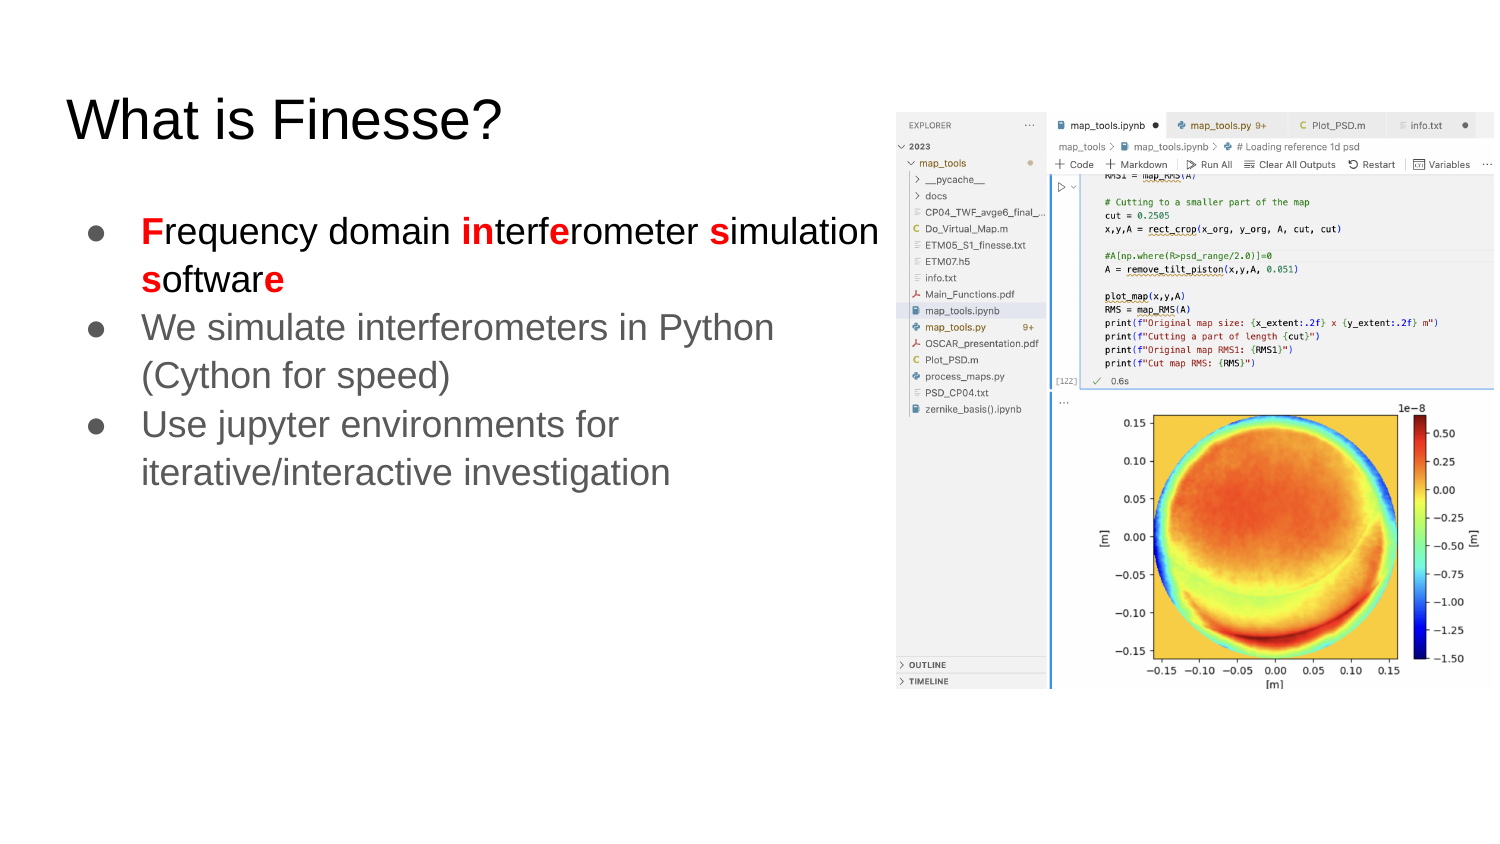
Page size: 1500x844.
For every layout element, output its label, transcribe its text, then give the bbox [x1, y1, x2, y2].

list Frequency domain interferometer simulation software We simulate interferometers in Python (Cython for speed) Use jupyter environments for iterative/interactive investigation [51, 189, 897, 750]
title What is Finesse? [51, 72, 1449, 167]
picture [896, 112, 1494, 689]
